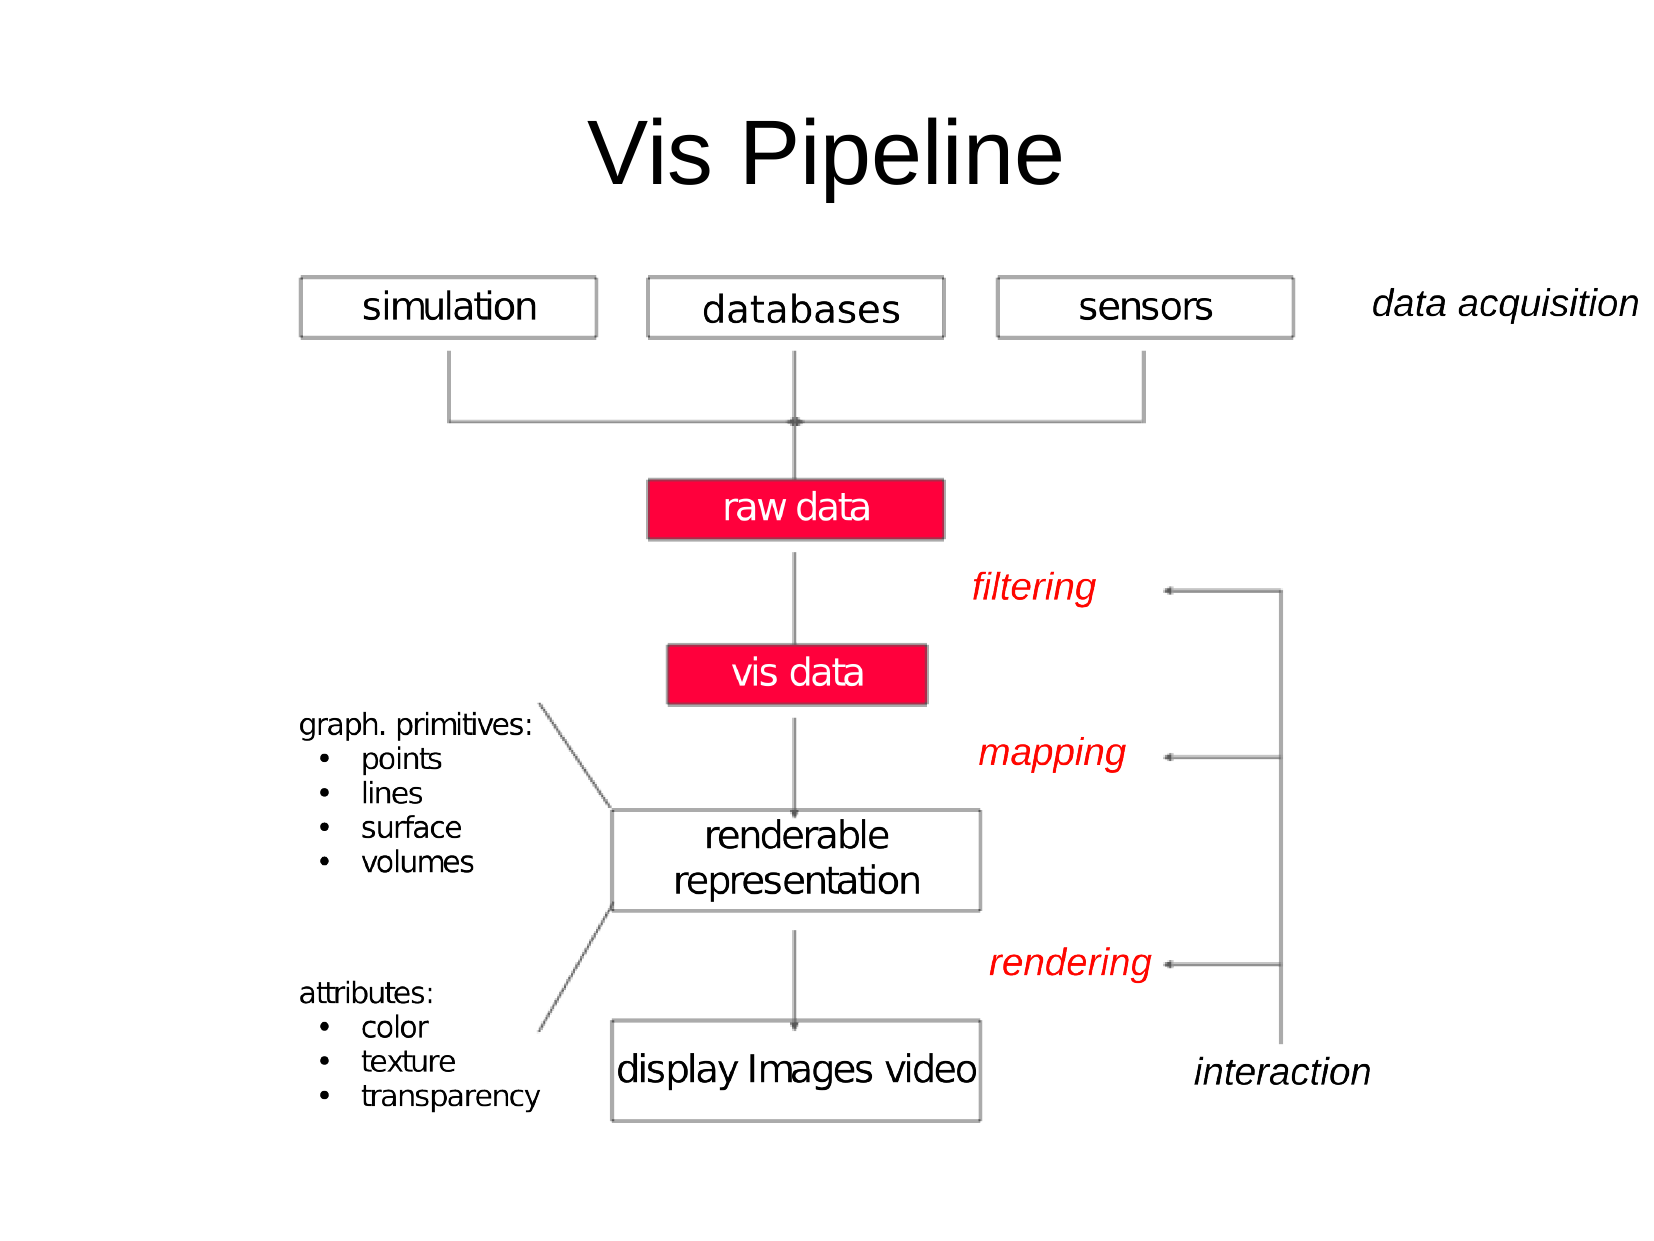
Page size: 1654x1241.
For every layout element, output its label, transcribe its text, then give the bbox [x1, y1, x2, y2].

title Vis Pipeline [82, 49, 1571, 257]
picture [294, 275, 1654, 1123]
